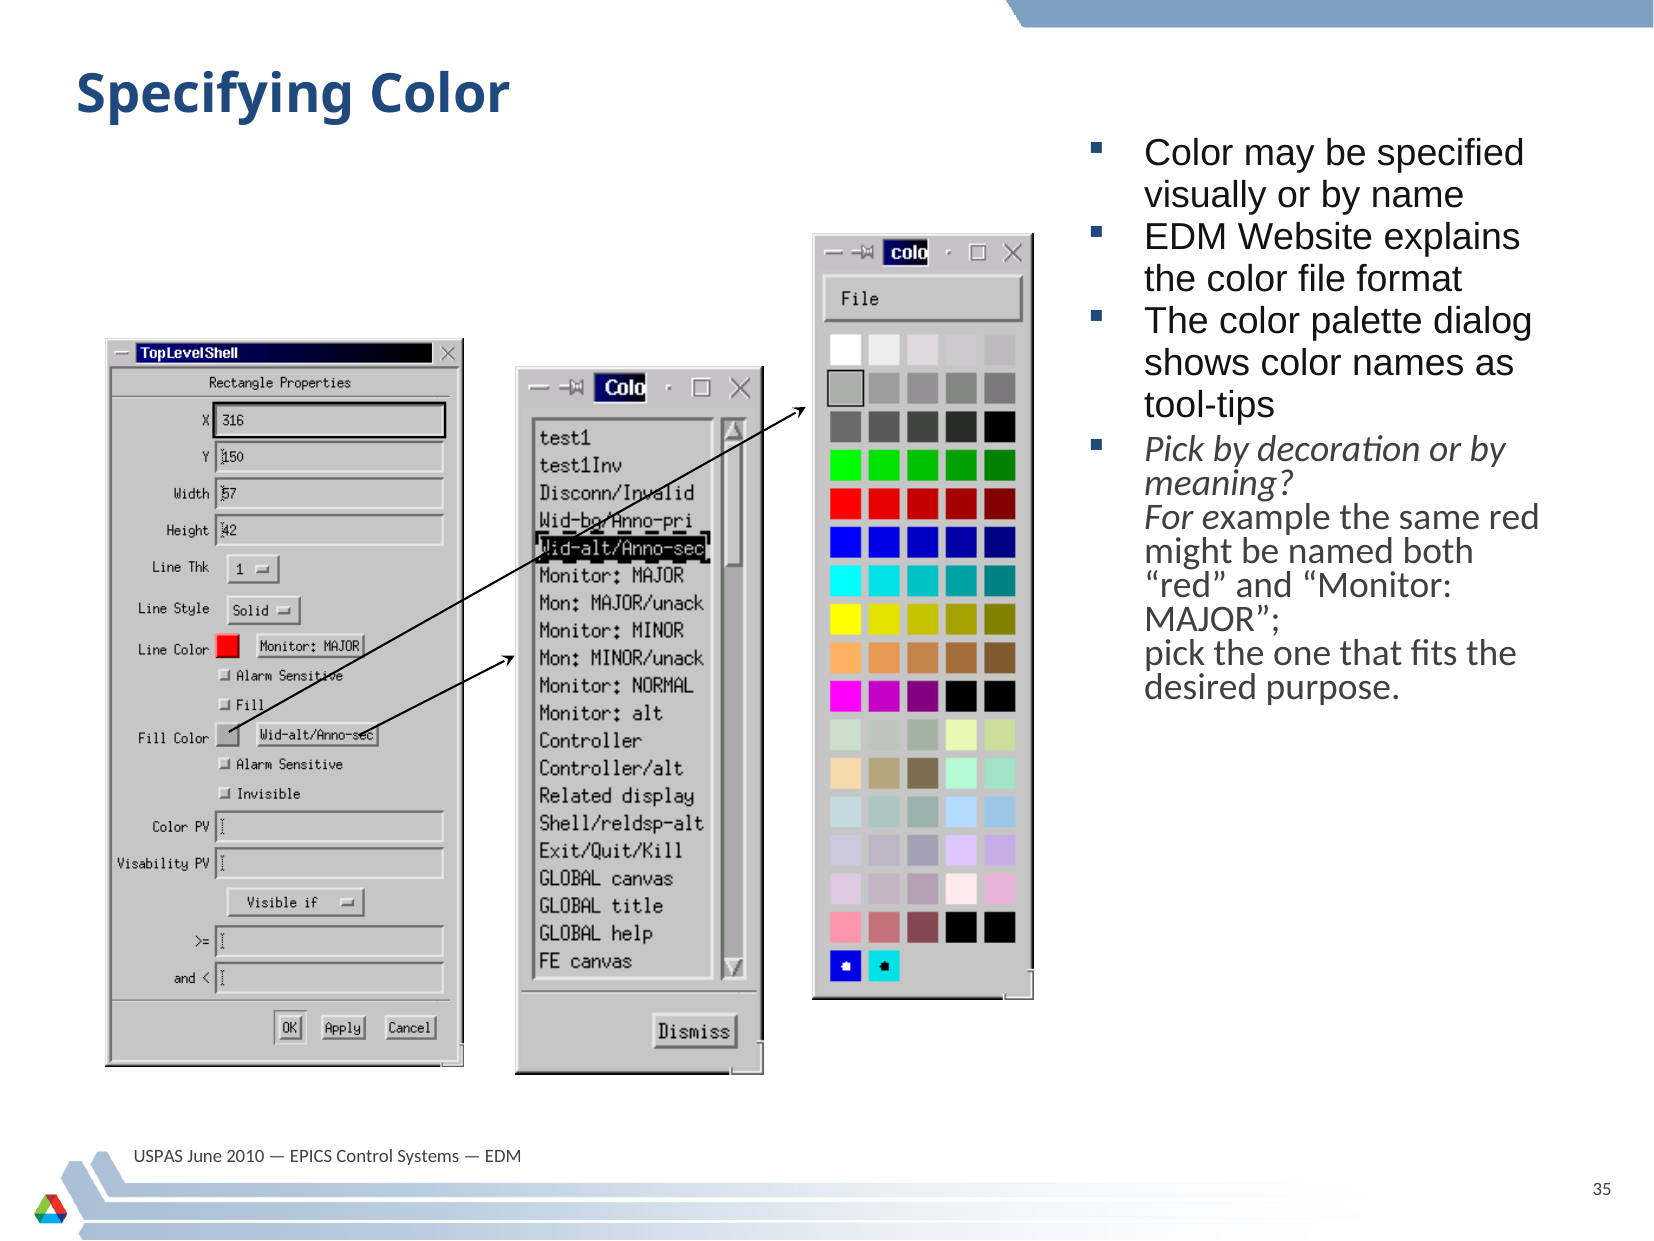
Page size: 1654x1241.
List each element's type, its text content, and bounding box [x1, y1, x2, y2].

list Color may be specified visually or by name EDM Website explains the color file format The color palette dialog shows color names as tool-tips Pick by decoration or by meaning? For example the same red might be named both “red” and “Monitor: MAJOR”; pick the one that fits the desired purpose. [1072, 123, 1579, 1165]
picture [105, 338, 464, 1067]
picture [0, 1143, 1654, 1240]
picture [812, 233, 1034, 1000]
title Specifying Color [61, 39, 1500, 143]
picture [515, 433, 764, 1075]
picture [515, 366, 764, 568]
picture [0, 0, 1654, 29]
